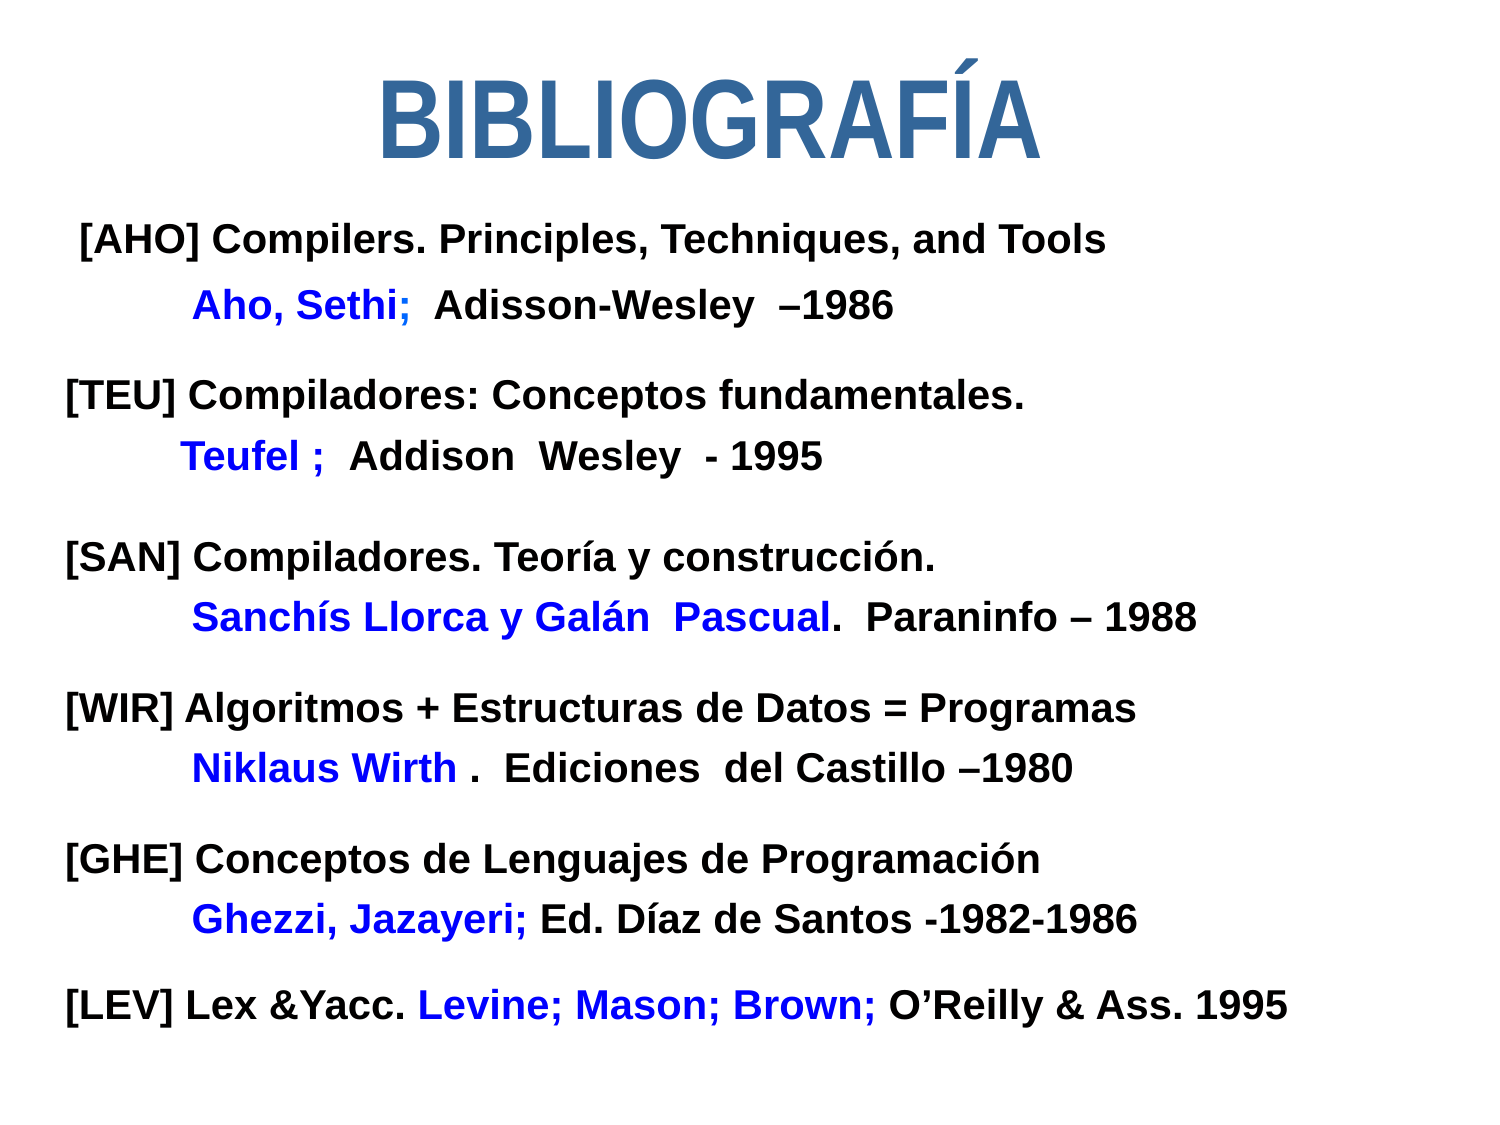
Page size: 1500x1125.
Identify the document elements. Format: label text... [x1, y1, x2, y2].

subtitle [AHO] Compilers. Principles, Techniques, and Tools Aho, Sethi; Adisson-Wesley –1986 [TEU] Compiladores: Conceptos fundamentales. Teufel ; Addison Wesley - 1995 [SAN] Compiladores. Teoría y construcción. Sanchís Llorca y Galán Pascual. Paraninfo – 1988 [WIR] Algoritmos + Estructuras de Datos = Programas Niklaus Wirth . Ediciones del Castillo –1980 [GHE] Conceptos de Lenguajes de Programación Ghezzi, Jazayeri; Ed. Díaz de Santos -1982-1986 [LEV] Lex &Yacc. Levine; Mason; Brown; O’Reilly & Ass. 1995 [49, 212, 1438, 1097]
title BIBLIOGRAFÍA [362, 49, 1250, 188]
